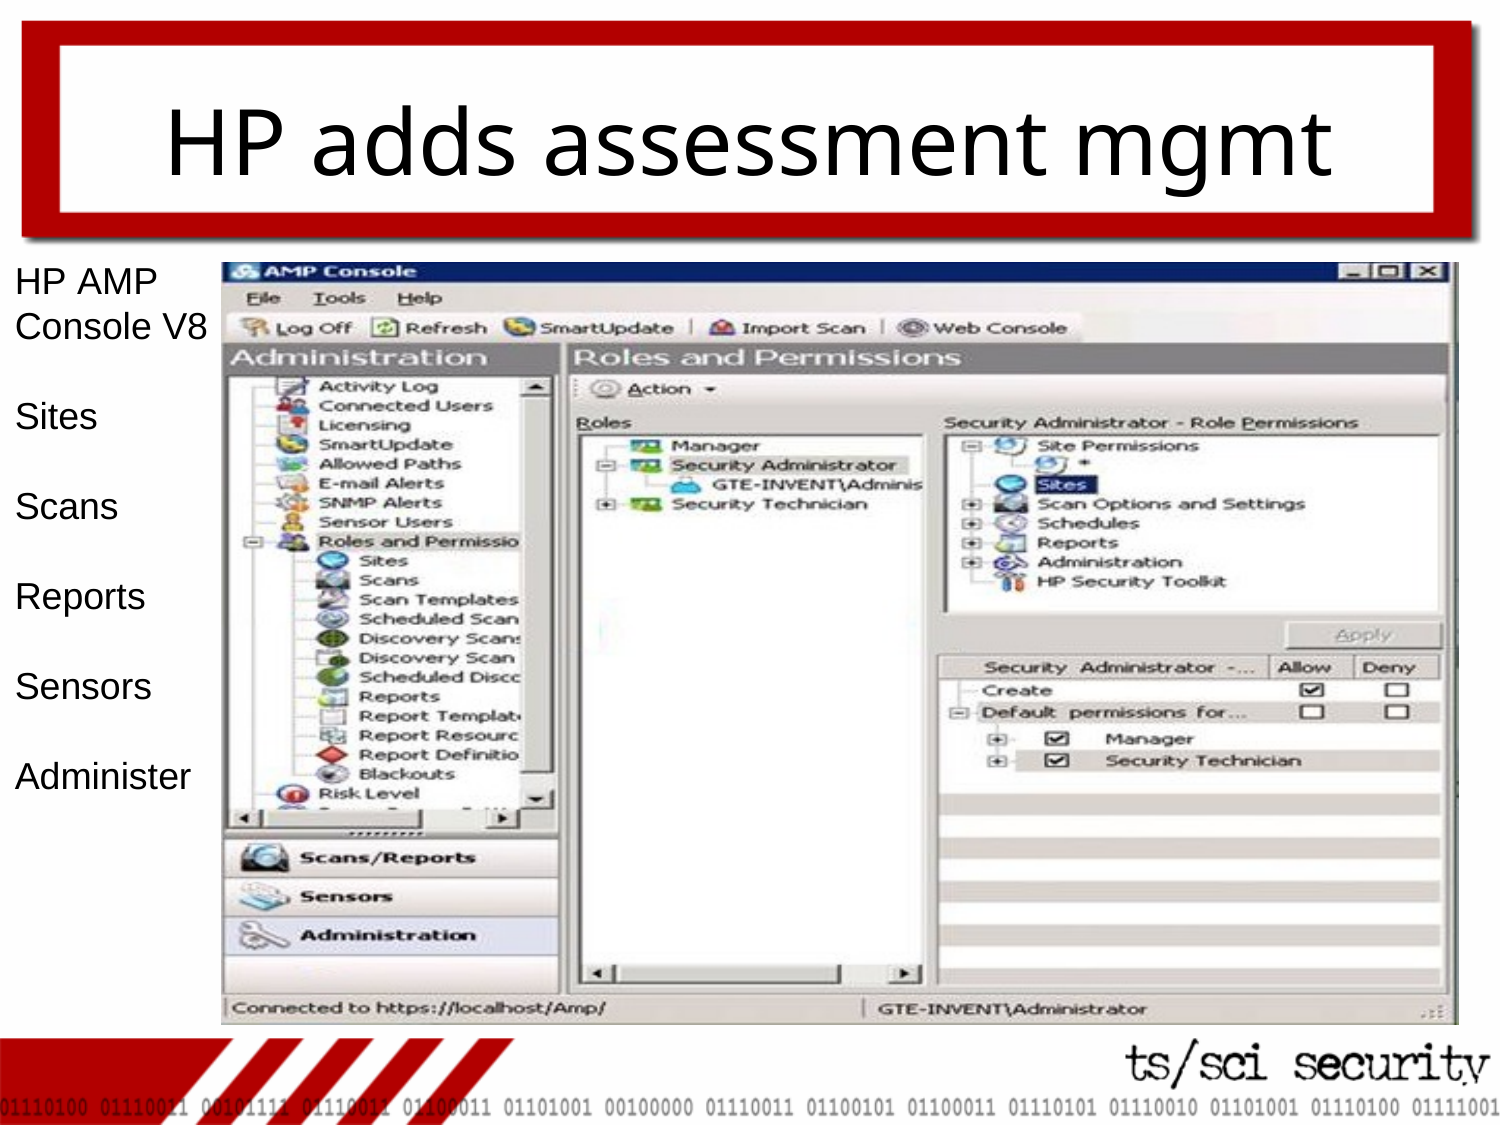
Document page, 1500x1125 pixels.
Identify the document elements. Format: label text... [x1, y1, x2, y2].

picture [0, 0, 1500, 1125]
title HP adds assessment mgmt [75, 21, 1423, 257]
text_box HP AMP Console V8 Sites Scans Reports Sensors Administer [0, 249, 276, 806]
